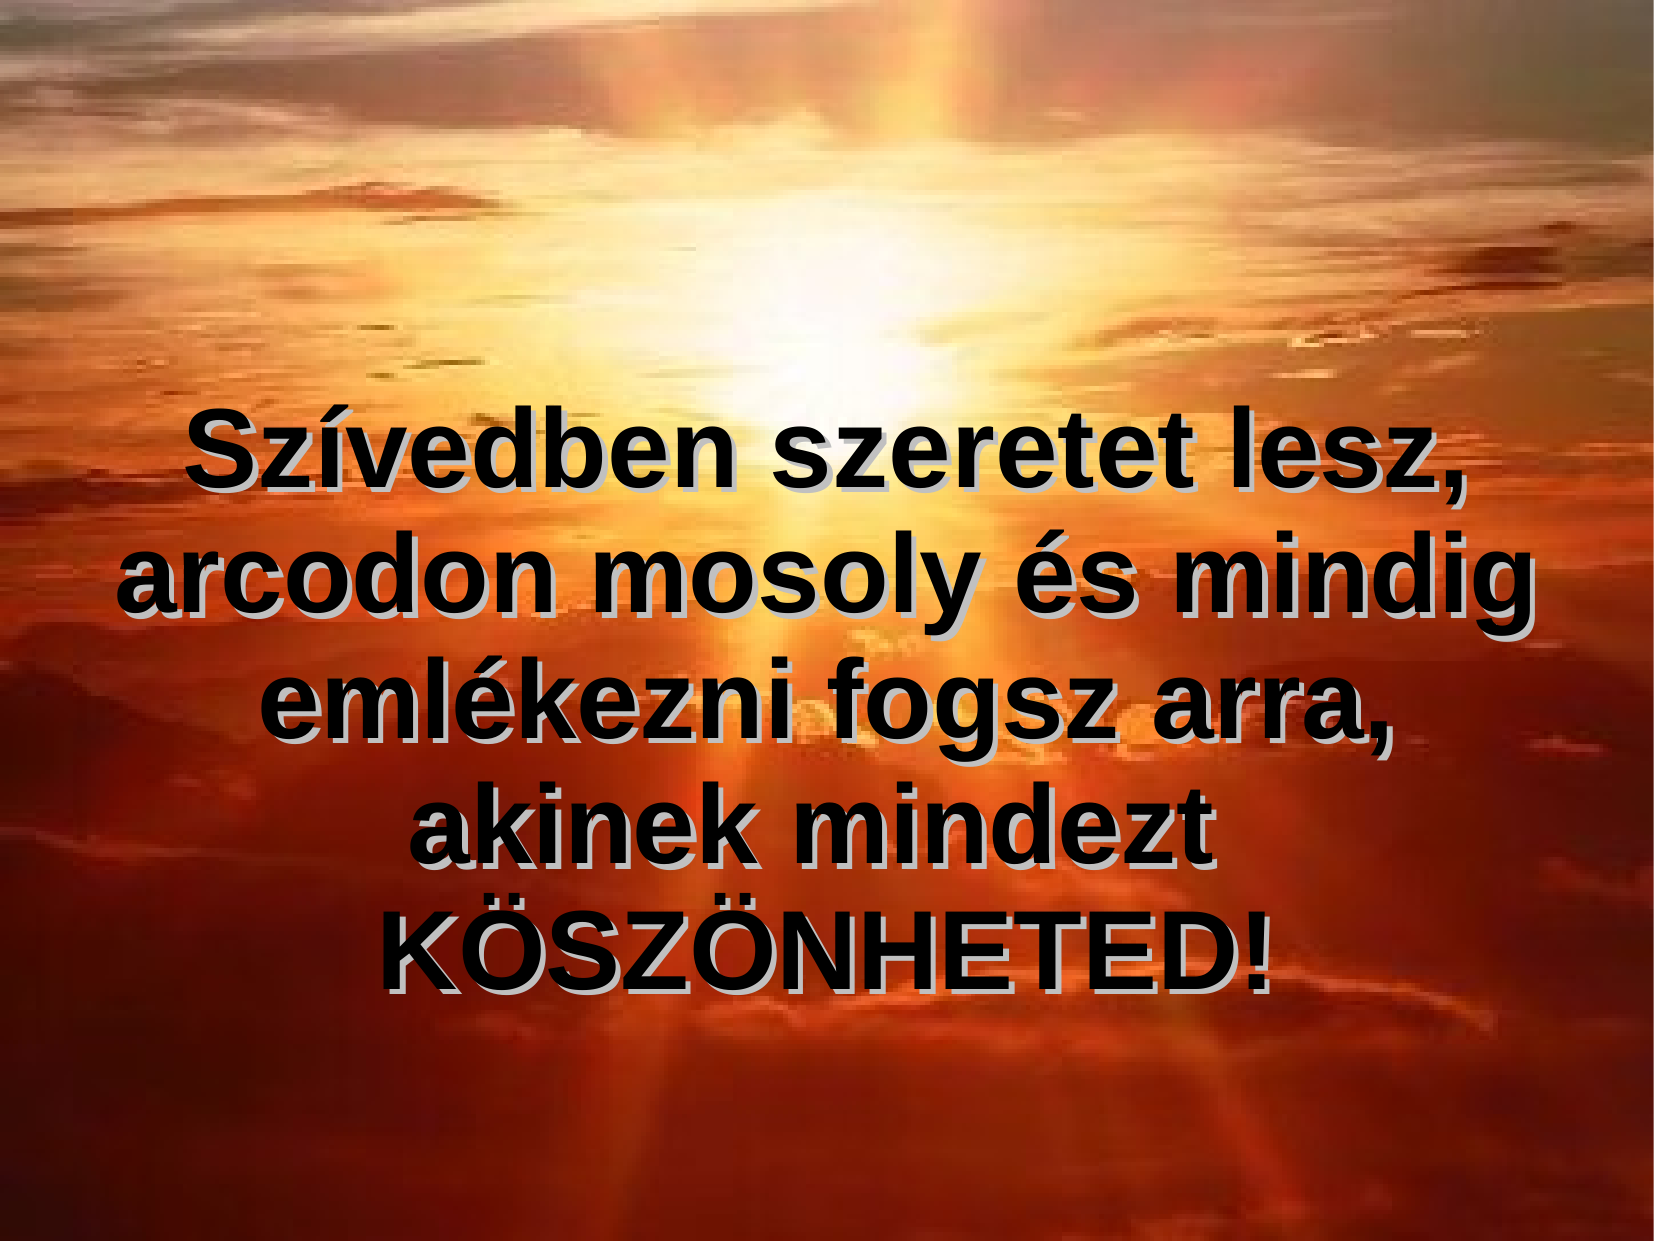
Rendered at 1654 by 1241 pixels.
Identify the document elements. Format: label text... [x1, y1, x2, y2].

subtitle Szívedben szeretet lesz, arcodon mosoly és mindig emlékezni fogsz arra, akinek mindezt KÖSZÖNHETED! [82, 290, 1571, 1109]
picture [0, 0, 1654, 1241]
